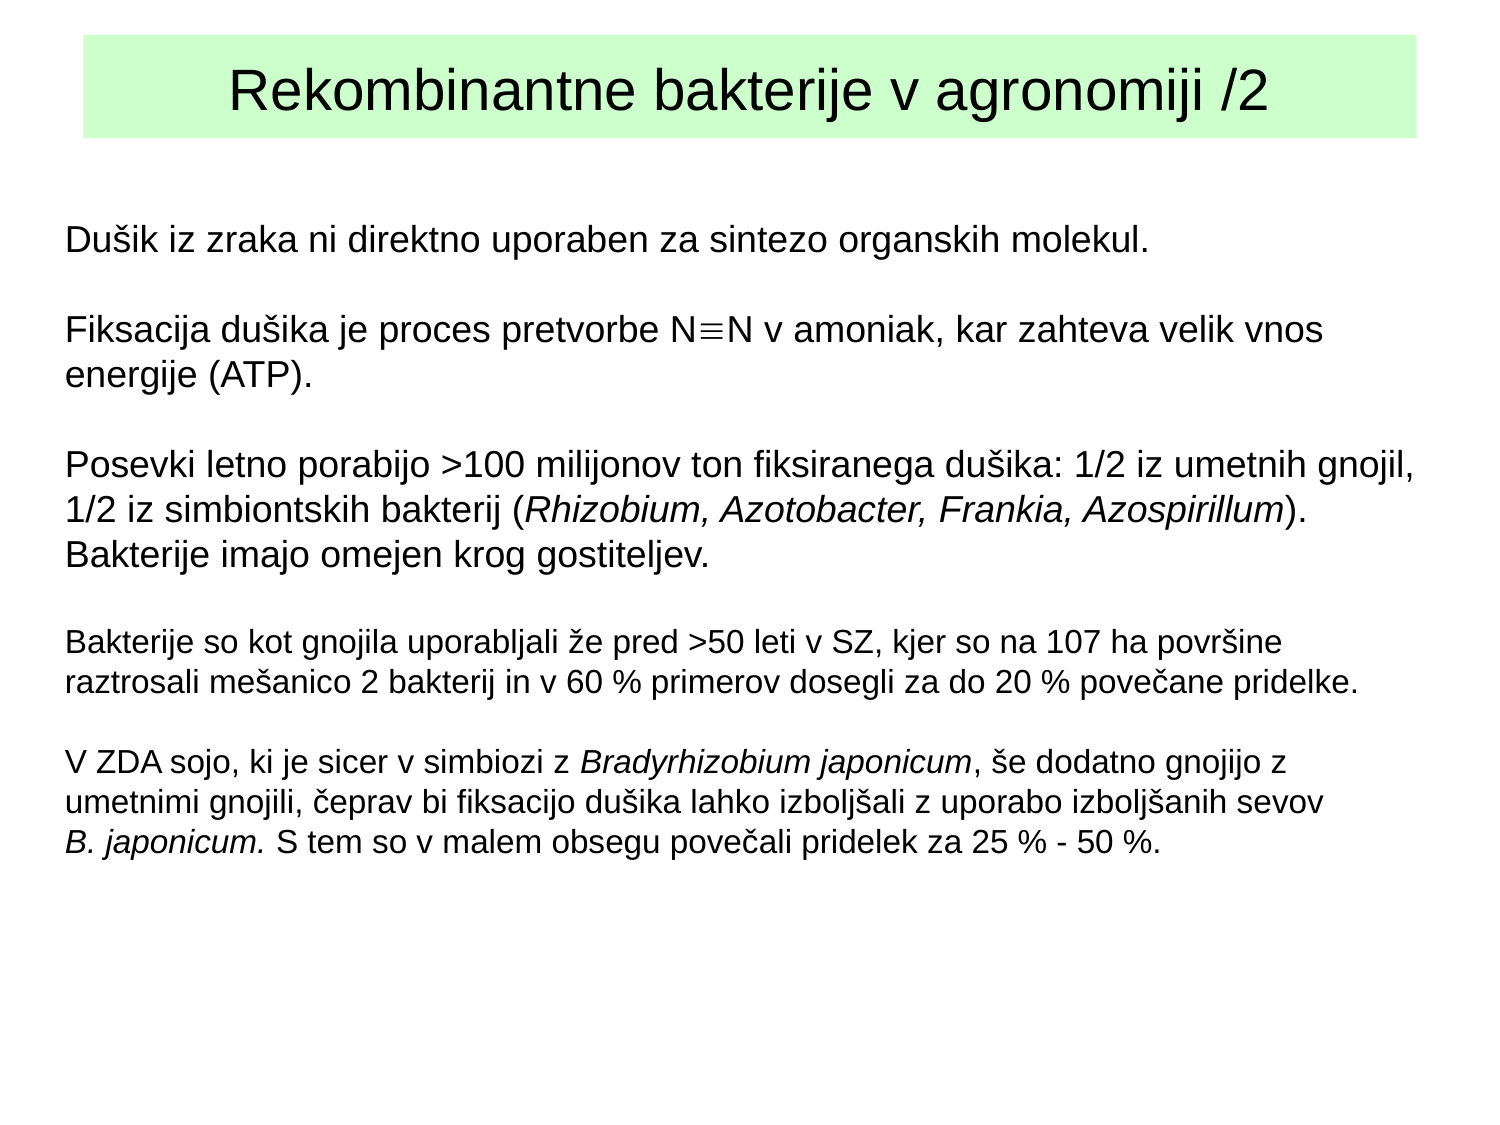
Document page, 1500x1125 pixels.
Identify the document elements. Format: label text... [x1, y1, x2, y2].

text_box Dušik iz zraka ni direktno uporaben za sintezo organskih molekul. Fiksacija dušika je proces pretvorbe NN v amoniak, kar zahteva velik vnos energije (ATP). Posevki letno porabijo >100 milijonov ton fiksiranega dušika: 1/2 iz umetnih gnojil, 1/2 iz simbiontskih bakterij (Rhizobium, Azotobacter, Frankia, Azospirillum). Bakterije imajo omejen krog gostiteljev. Bakterije so kot gnojila uporabljali že pred >50 leti v SZ, kjer so na 107 ha površine raztrosali mešanico 2 bakterij in v 60 % primerov dosegli za do 20 % povečane pridelke. V ZDA sojo, ki je sicer v simbiozi z Bradyrhizobium japonicum, še dodatno gnojijo z umetnimi gnojili, čeprav bi fiksacijo dušika lahko izboljšali z uporabo izboljšanih sevov B. japonicum. S tem so v malem obsegu povečali pridelek za 25 % - 50 %. [49, 207, 1434, 908]
text_box Rekombinantne bakterije v agronomiji /2 [83, 34, 1417, 139]
